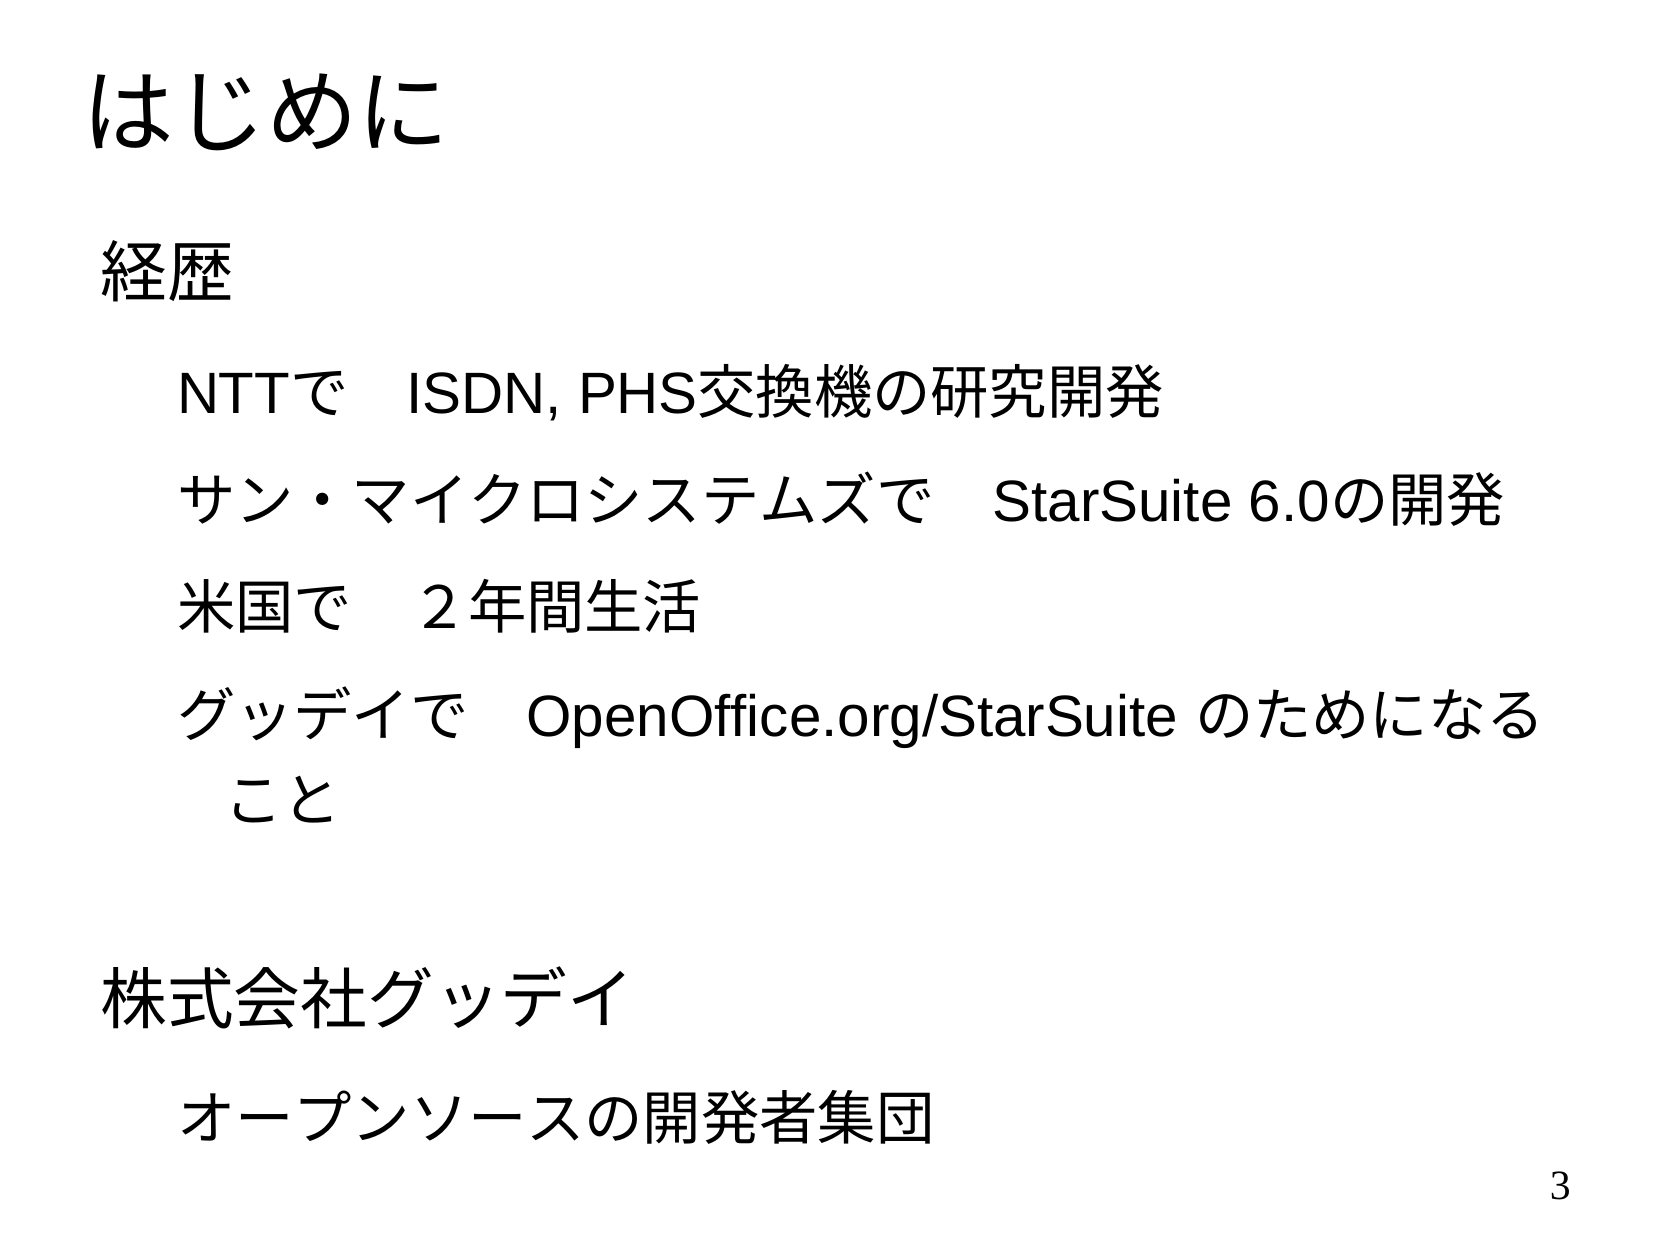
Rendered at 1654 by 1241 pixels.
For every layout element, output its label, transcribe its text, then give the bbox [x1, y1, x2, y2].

list 経歴 NTTで ISDN, PHS交換機の研究開発 サン・マイクロシステムズで StarSuite 6.0の開発 米国で ２年間生活 グッデイで OpenOffice.org/StarSuite のためになること 株式会社グッデイ オープンソースの開発者集団 [82, 219, 1571, 1038]
title はじめに [82, 0, 1623, 213]
